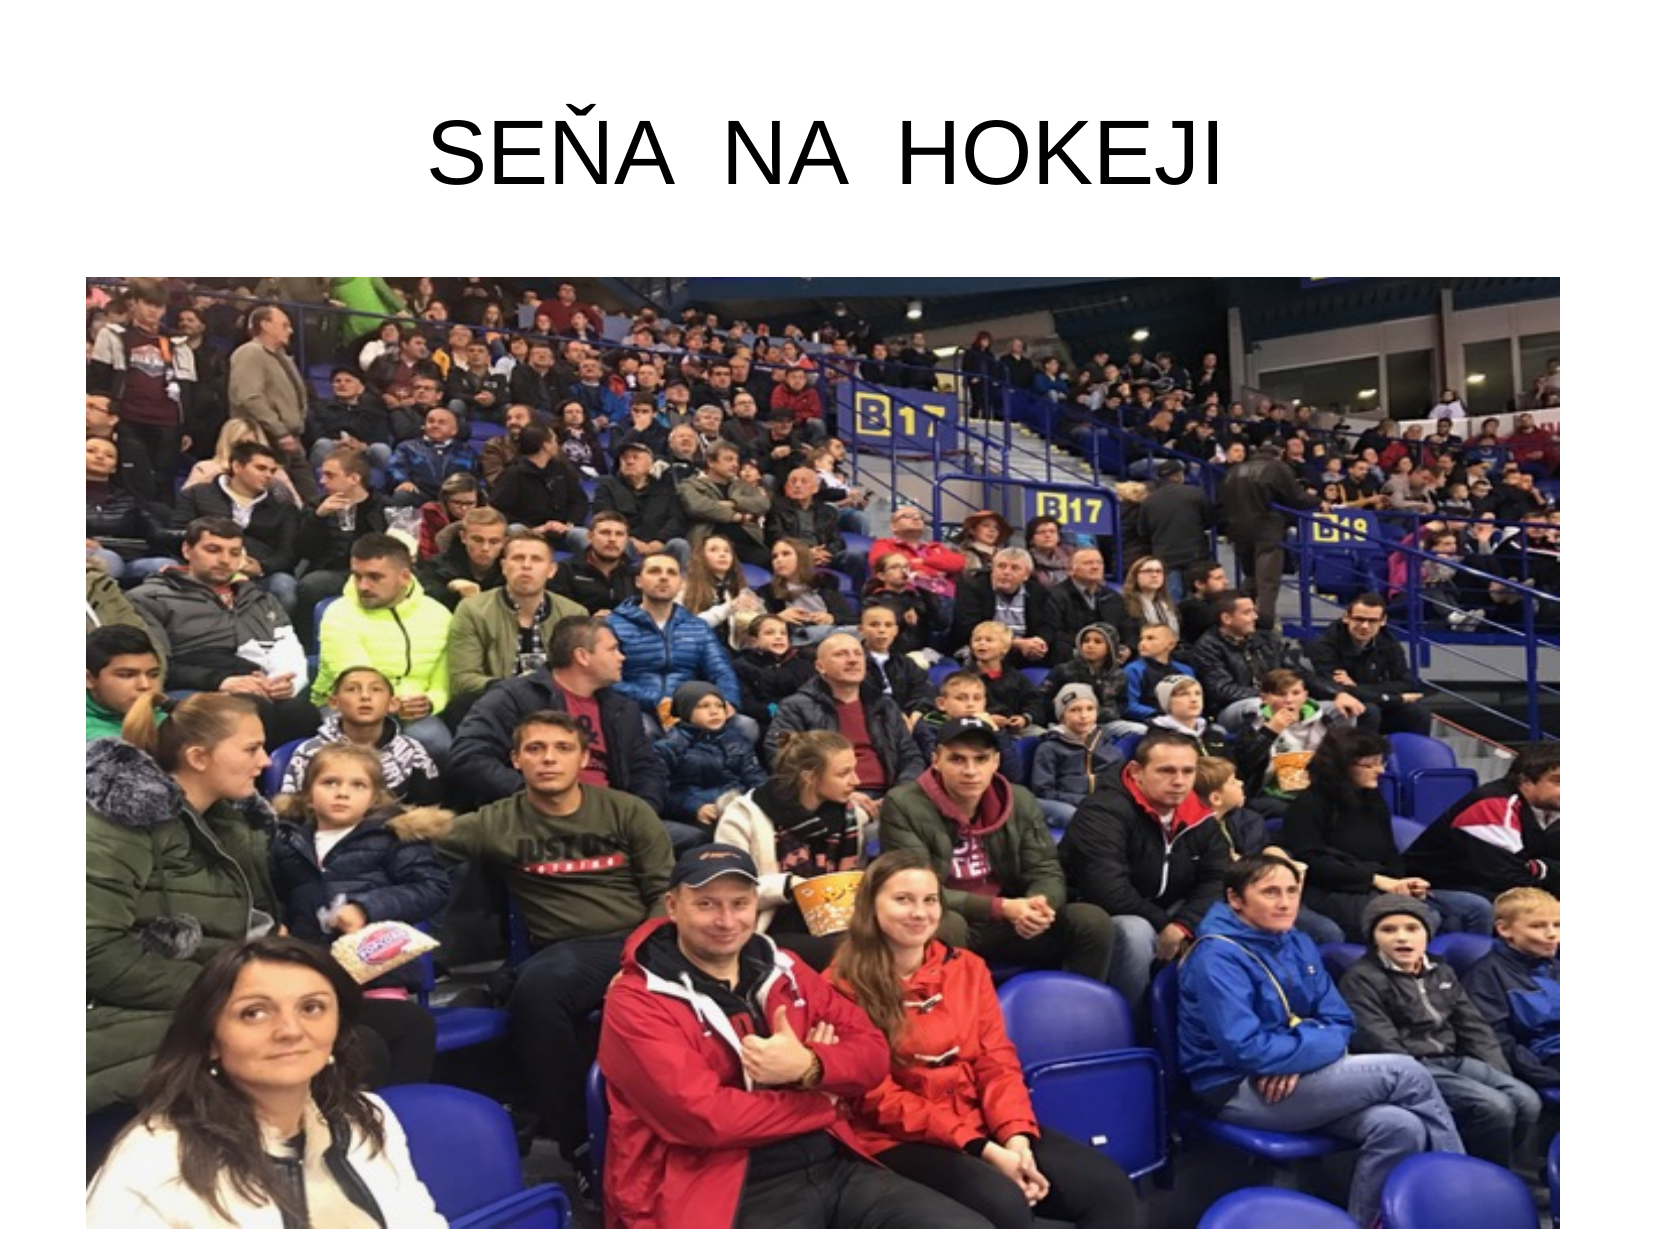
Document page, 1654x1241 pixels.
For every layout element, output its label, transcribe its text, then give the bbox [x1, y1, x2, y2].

title SEŇA NA HOKEJI [82, 49, 1571, 257]
picture [86, 277, 1560, 1229]
